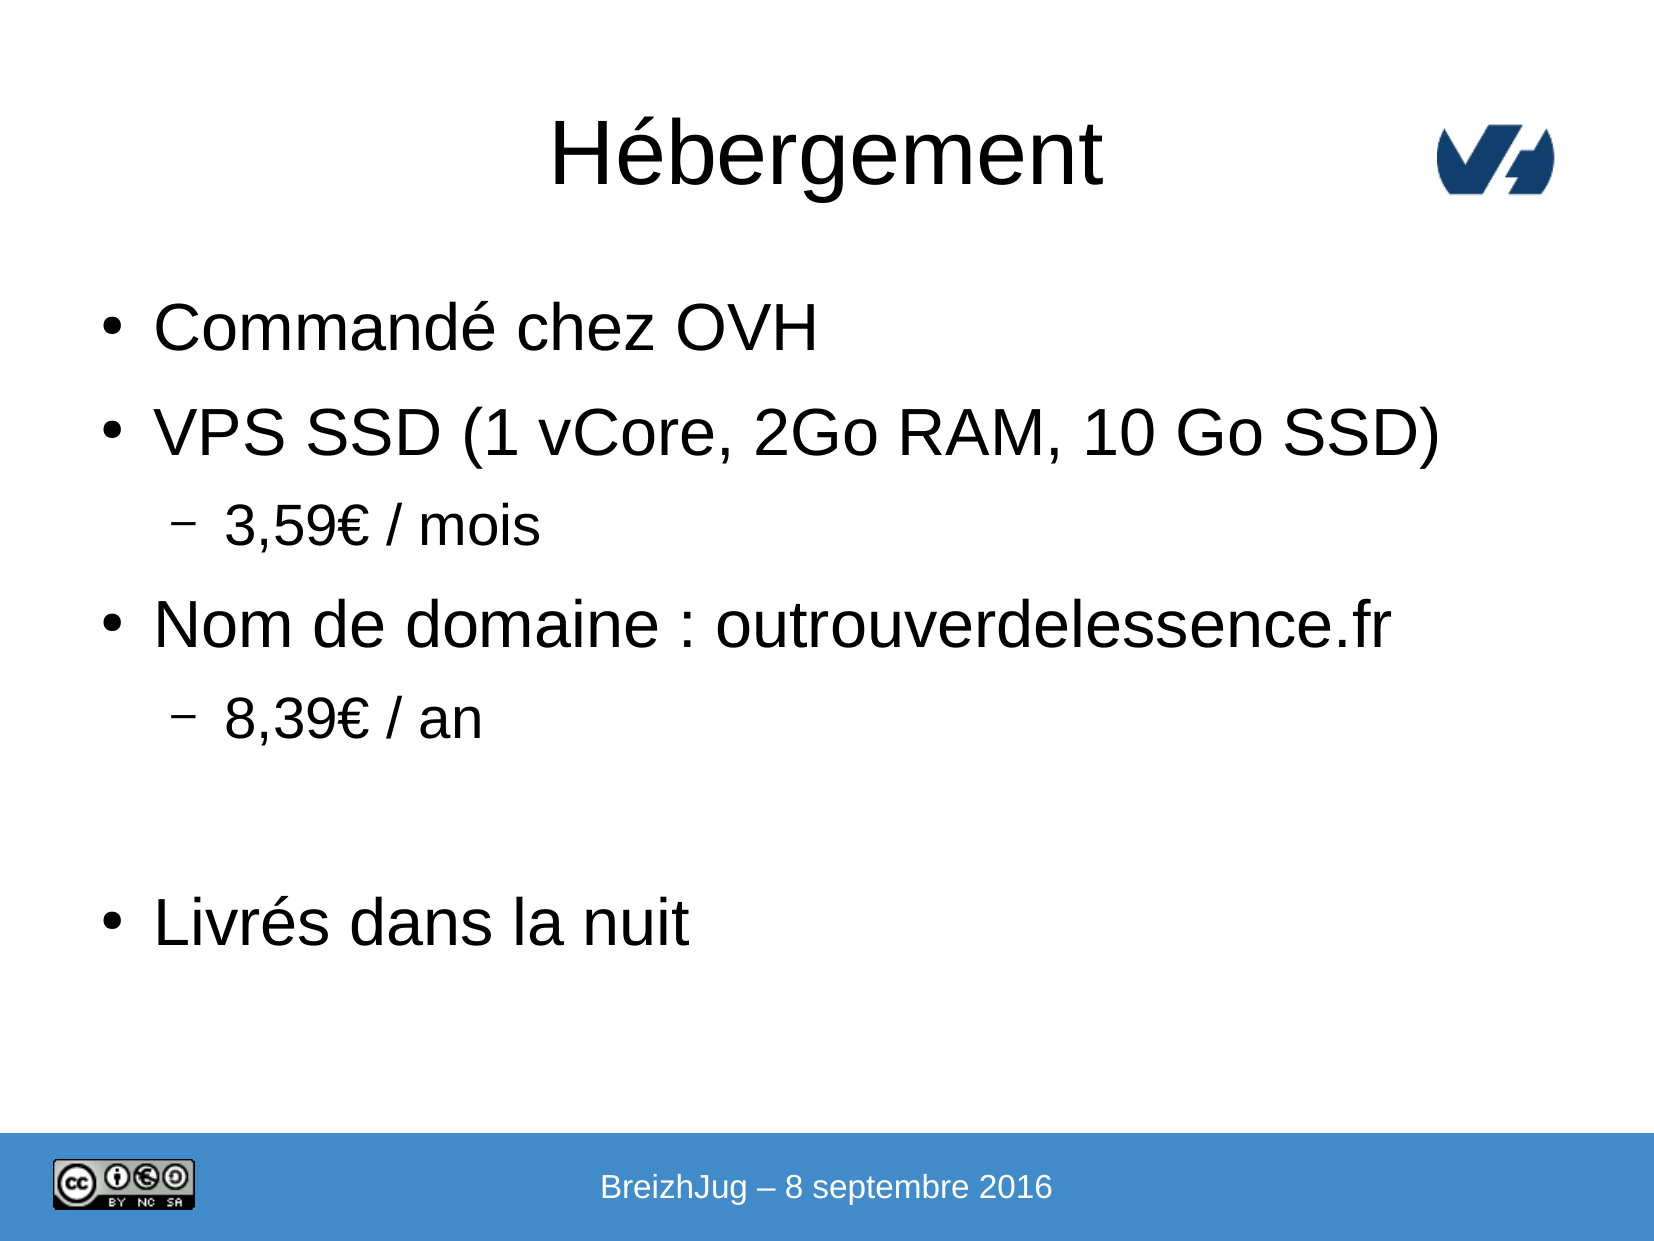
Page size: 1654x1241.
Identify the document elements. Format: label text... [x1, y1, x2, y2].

picture [53, 1159, 195, 1210]
picture [1437, 118, 1560, 201]
title Hébergement [82, 49, 1571, 257]
list Commandé chez OVH VPS SSD (1 vCore, 2Go RAM, 10 Go SSD) 3,59€ / mois Nom de domaine : outrouverdelessence.fr 8,39€ / an Livrés dans la nuit [82, 290, 1571, 1010]
